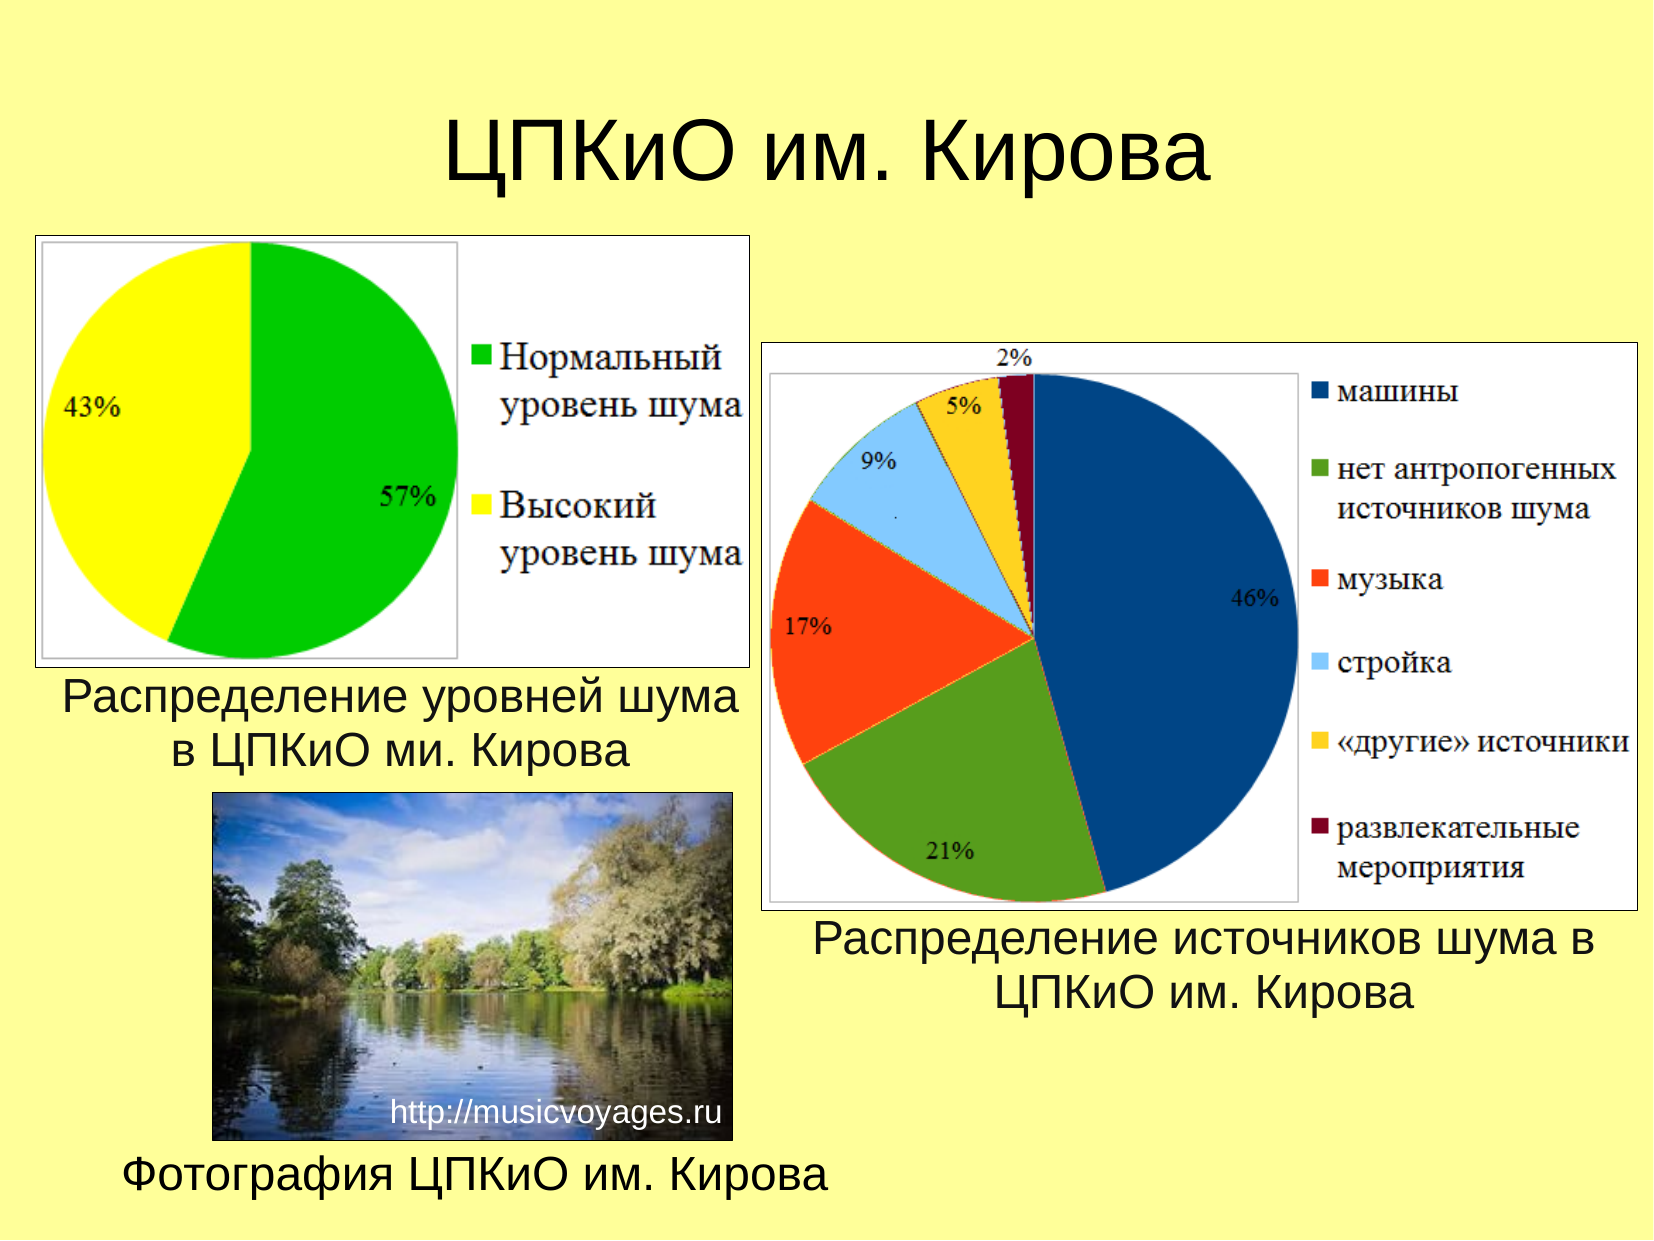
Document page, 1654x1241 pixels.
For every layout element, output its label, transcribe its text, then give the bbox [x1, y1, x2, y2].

text_box http://musicvoyages.ru [375, 1086, 780, 1144]
picture [212, 792, 733, 1140]
text_box Фотография ЦПКиО им. Кирова [106, 1139, 1046, 1211]
text_box Распределение уровней шума в ЦПКиО ми. Кирова [46, 661, 761, 810]
picture [761, 342, 1638, 910]
picture [35, 235, 749, 668]
text_box Распределение источников шума в ЦПКиО им. Кирова [797, 903, 1648, 1034]
title ЦПКиО им. Кирова [82, 47, 1571, 252]
